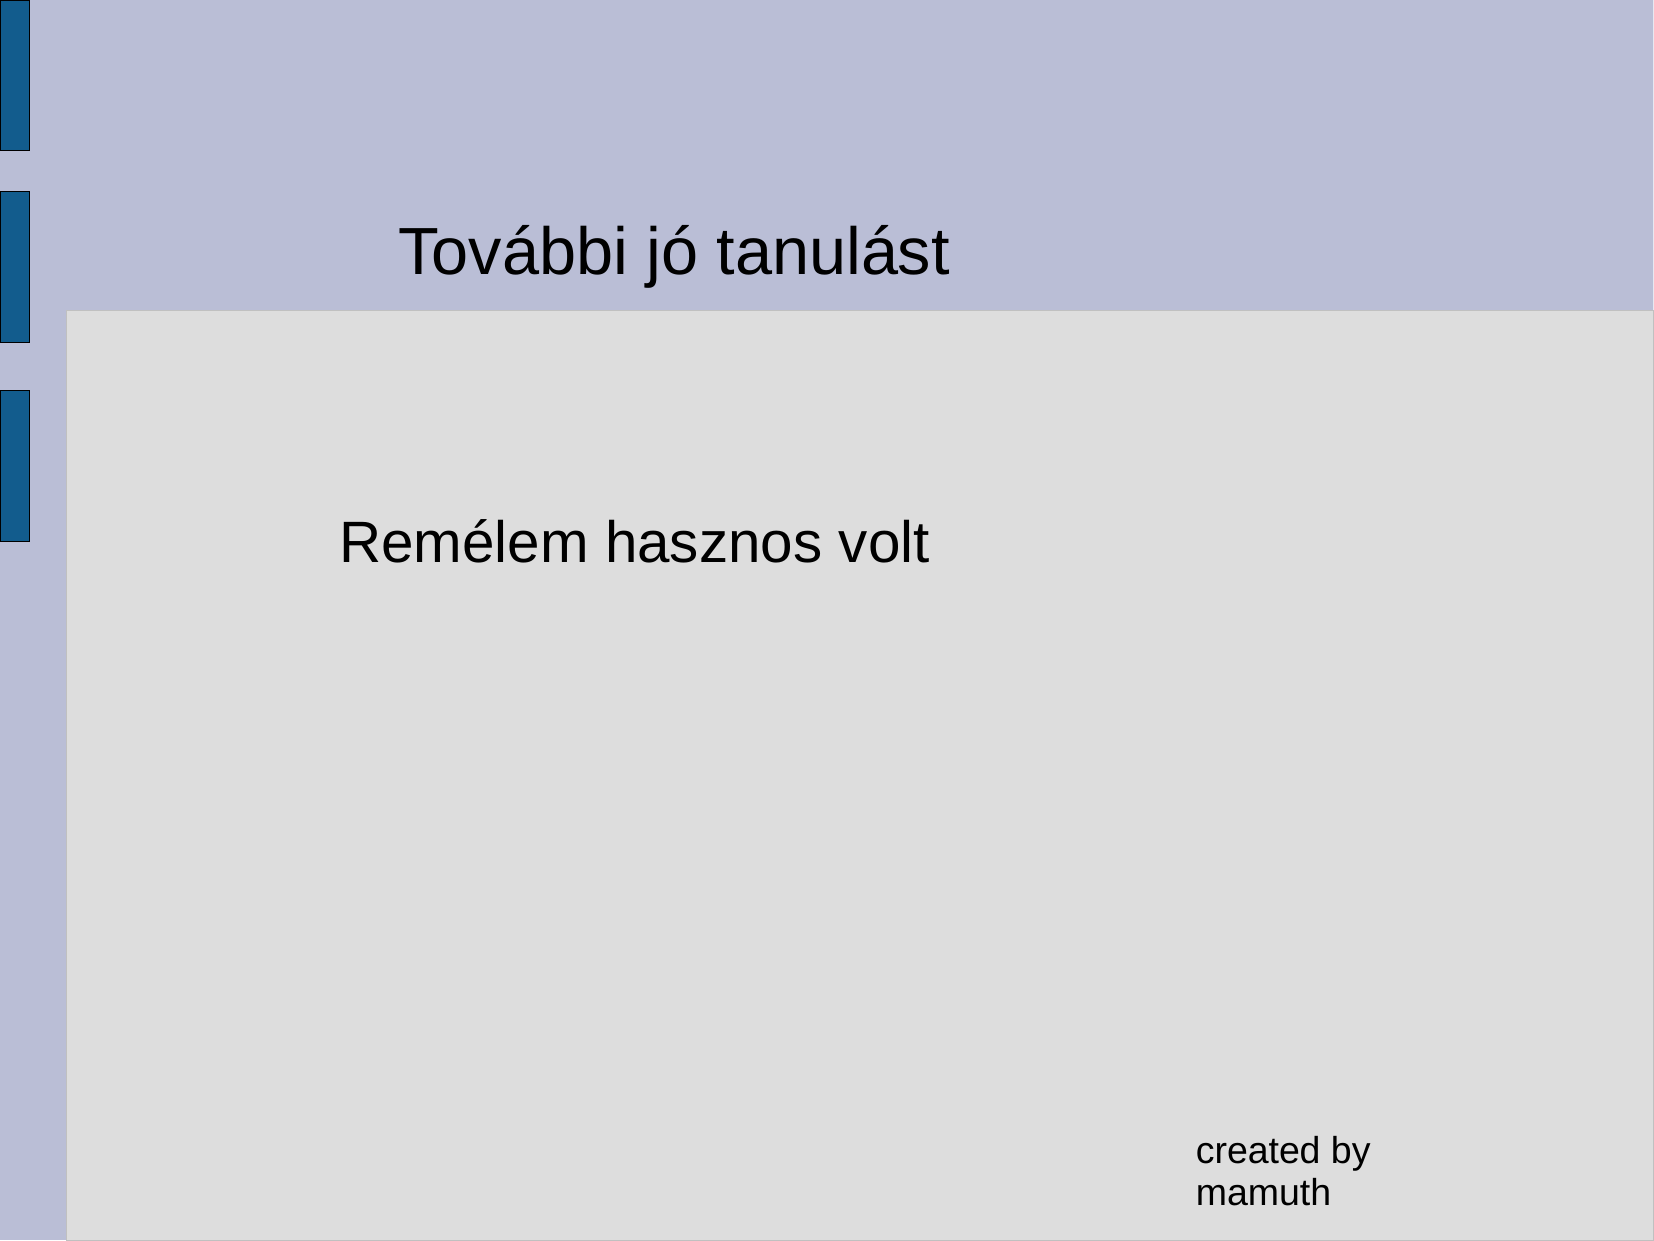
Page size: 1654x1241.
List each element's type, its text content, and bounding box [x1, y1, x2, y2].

text_box created by mamuth [1181, 1122, 1477, 1221]
text_box Remélem hasznos volt [324, 501, 1123, 582]
text_box További jó tanulást [383, 206, 1359, 297]
